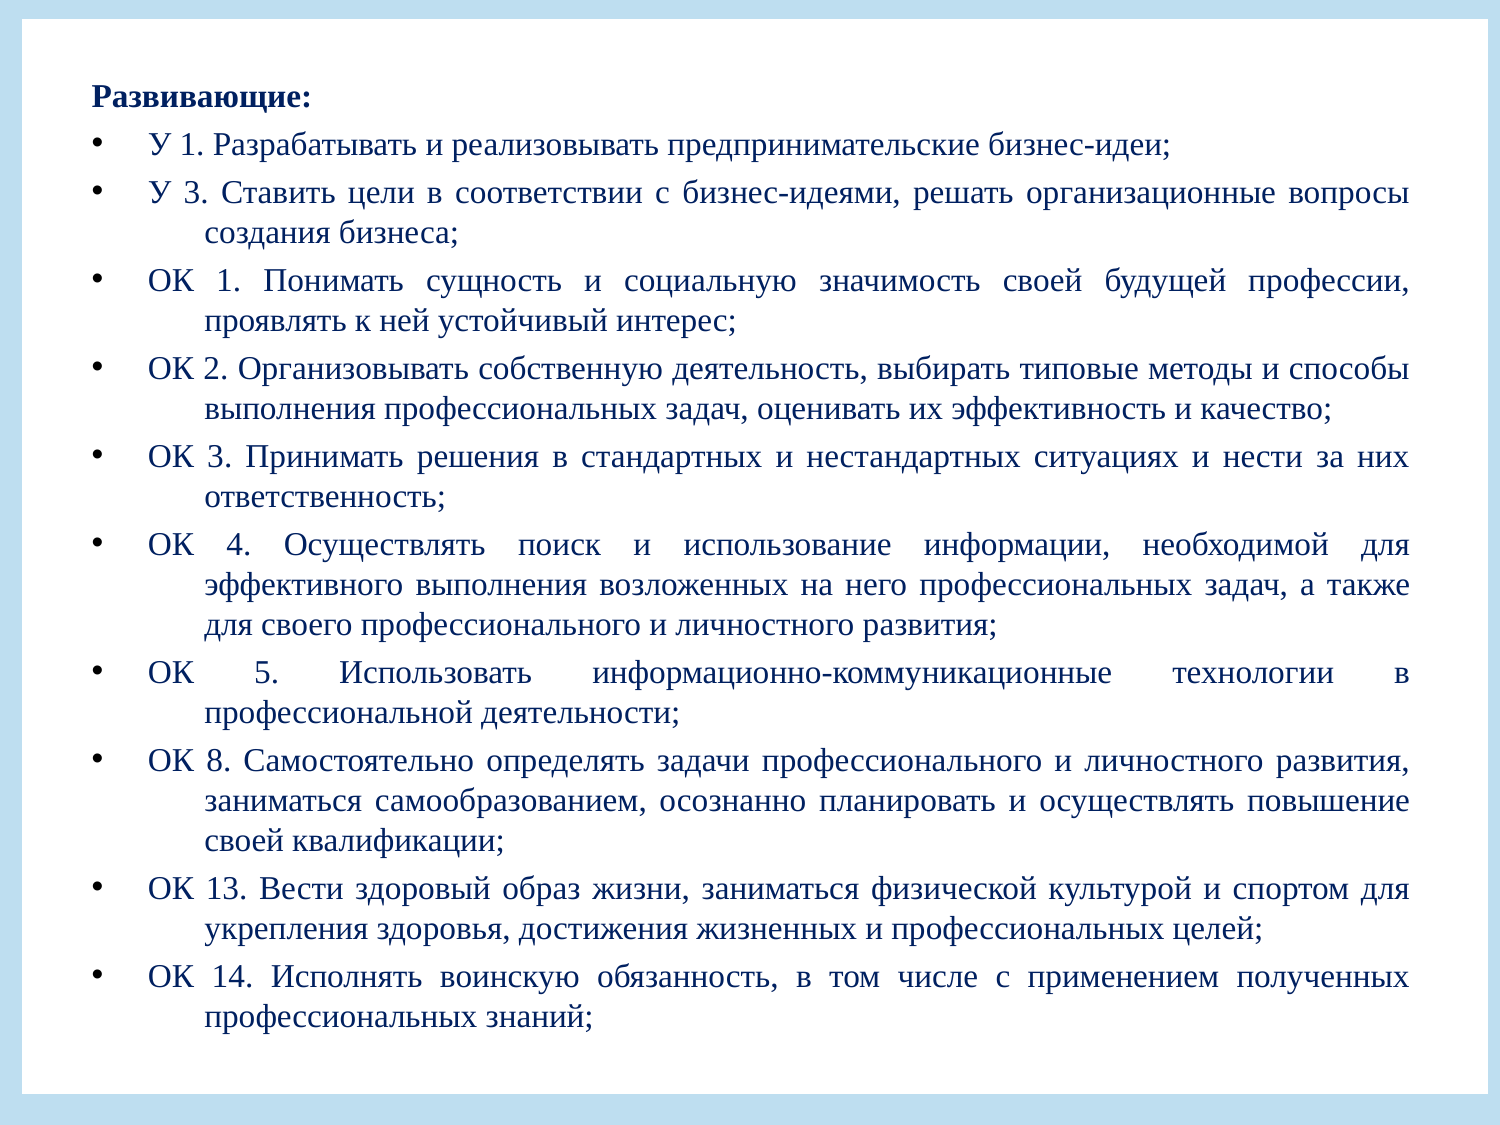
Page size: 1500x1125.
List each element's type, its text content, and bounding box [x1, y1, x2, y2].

picture [22, 19, 1488, 1095]
list Развивающие: У 1. Разрабатывать и реализовывать предпринимательские бизнес-идеи; У 3. Ставить цели в соответствии с бизнес-идеями, решать организационные вопросы создания бизнеса; ОК 1. Понимать сущность и социальную значимость своей будущей профессии, проявлять к ней устойчивый интерес; ОК 2. Организовывать собственную деятельность, выбирать типовые методы и способы выполнения профессиональных задач, оценивать их эффективность и качество; ОК 3. Принимать решения в стандартных и нестандартных ситуациях и нести за них ответственность; ОК 4. Осуществлять поиск и использование информации, необходимой для эффективного выполнения возложенных на него профессиональных задач, а также для своего профессионального и личностного развития; ОК 5. Использовать информационно-коммуникационные технологии в профессиональной деятельности; ОК 8. Самостоятельно определять задачи профессионального и личностного развития, заниматься самообразованием, осознанно планировать и осуществлять повышение своей квалификации; ОК 13. Вести здоровый образ жизни, заниматься физической культурой и спортом для укрепления здоровья, достижения жизненных и профессиональных целей; ОК 14. Исполнять воинскую обязанность, в том числе с применением полученных профессиональных знаний; [76, 66, 1427, 1059]
